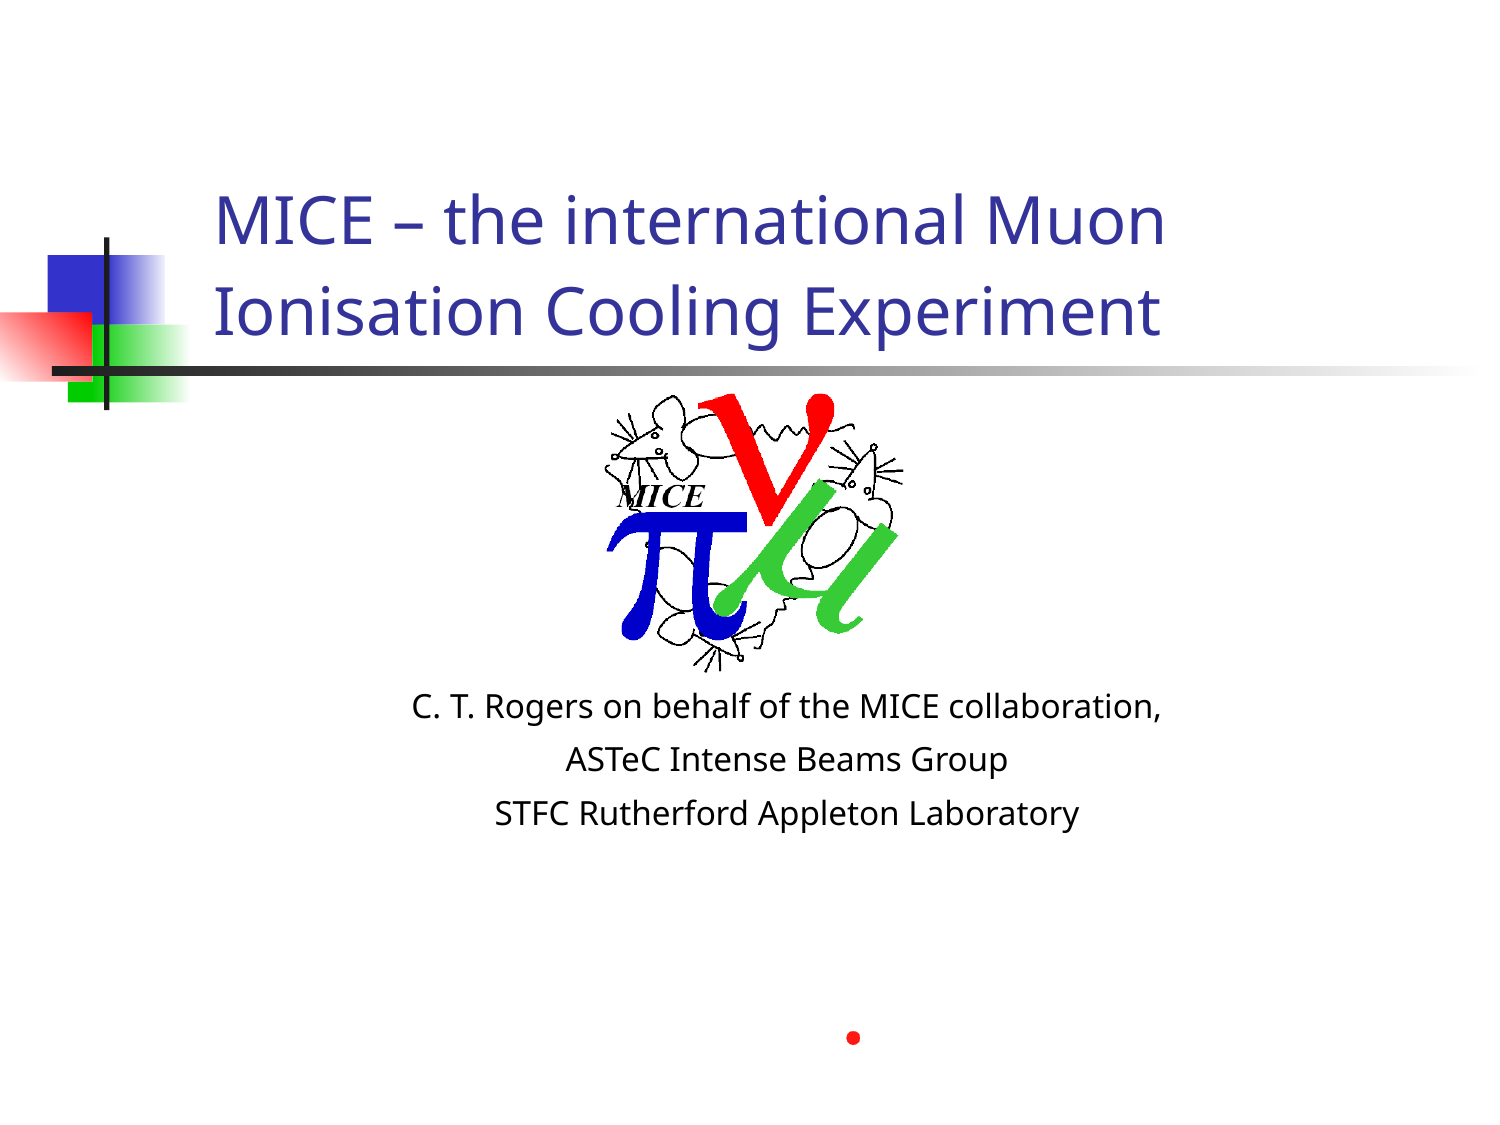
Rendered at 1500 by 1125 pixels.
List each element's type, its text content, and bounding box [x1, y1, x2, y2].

title MICE – the international Muon Ionisation Cooling Experiment [198, 159, 1474, 363]
picture [662, 962, 870, 1081]
picture [575, 376, 930, 674]
subtitle C. T. Rogers on behalf of the MICE collaboration, ASTeC Intense Beams Group STFC Rutherford Appleton Laboratory [225, 674, 1276, 925]
